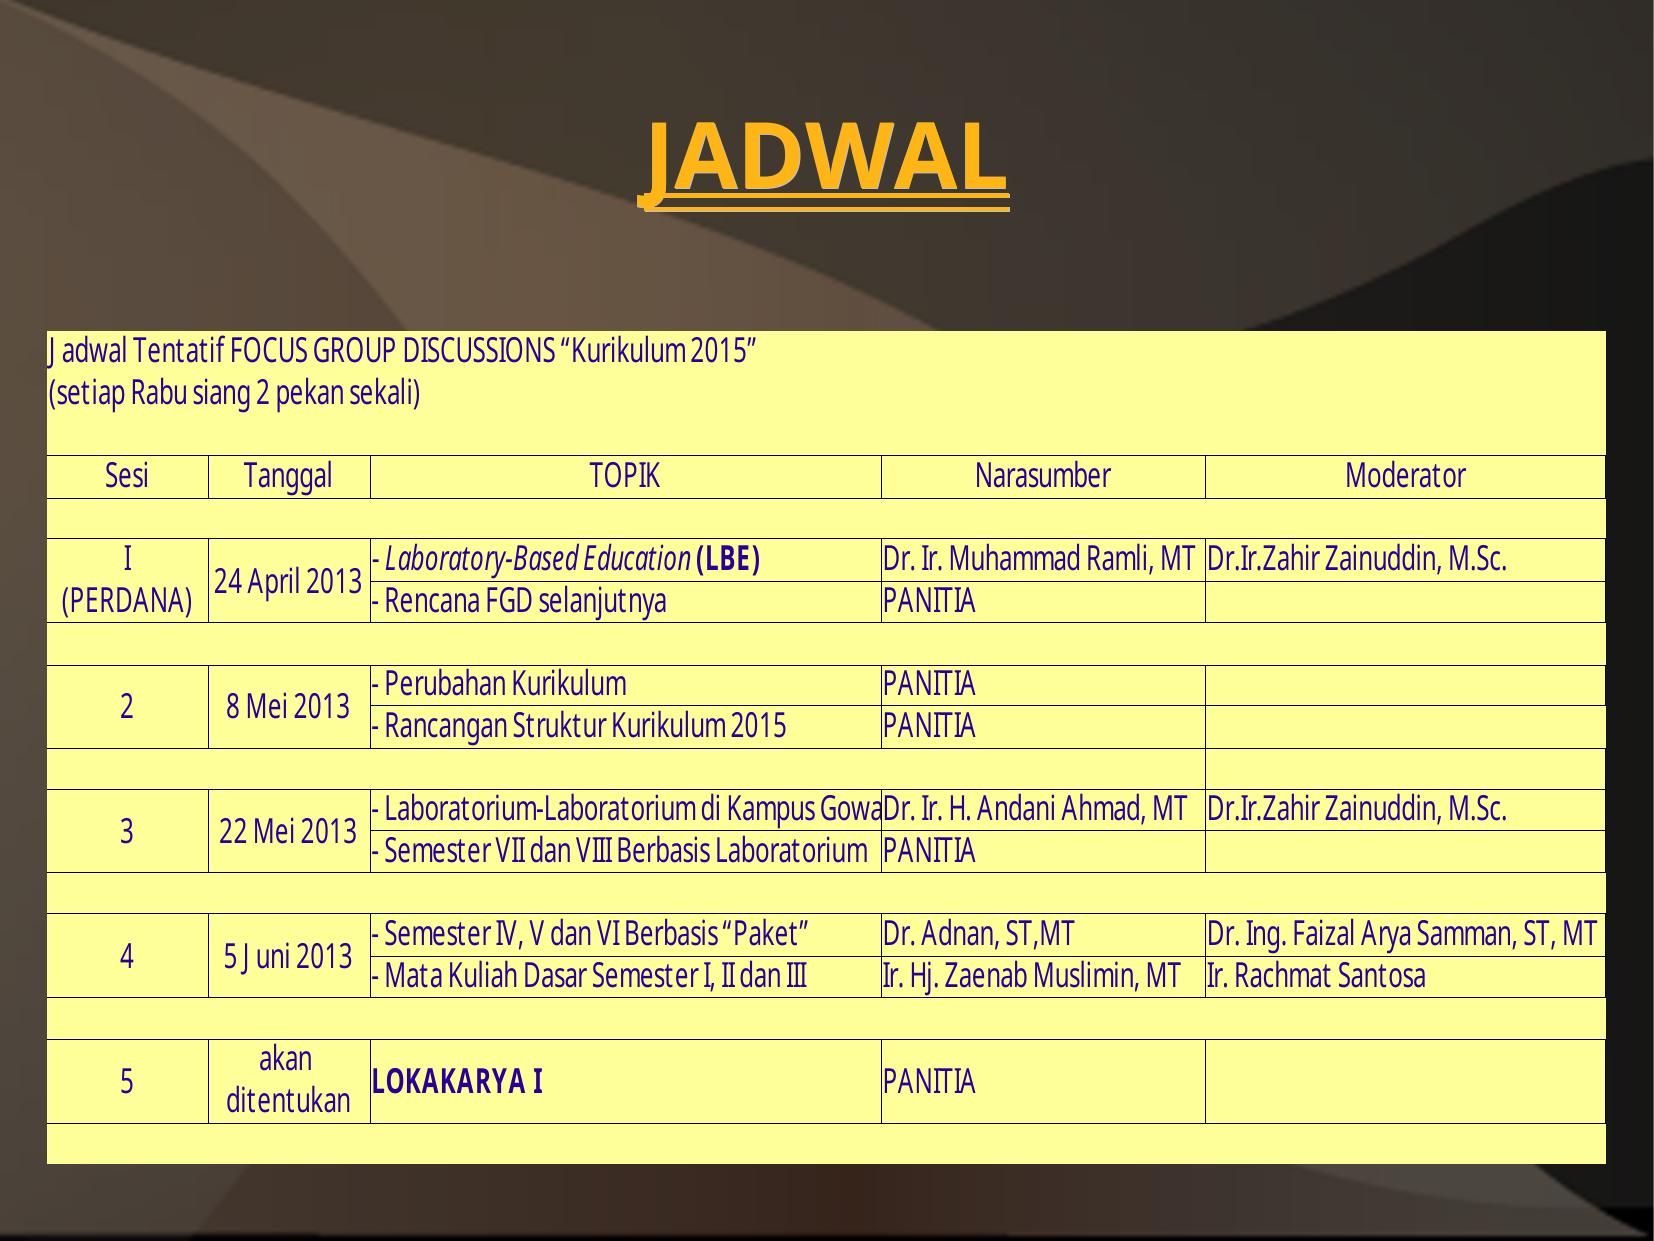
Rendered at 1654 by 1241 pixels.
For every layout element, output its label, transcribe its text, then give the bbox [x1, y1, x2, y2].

picture [0, 0, 1654, 1241]
chart [47, 330, 1608, 1167]
title JADWAL [82, 49, 1571, 257]
